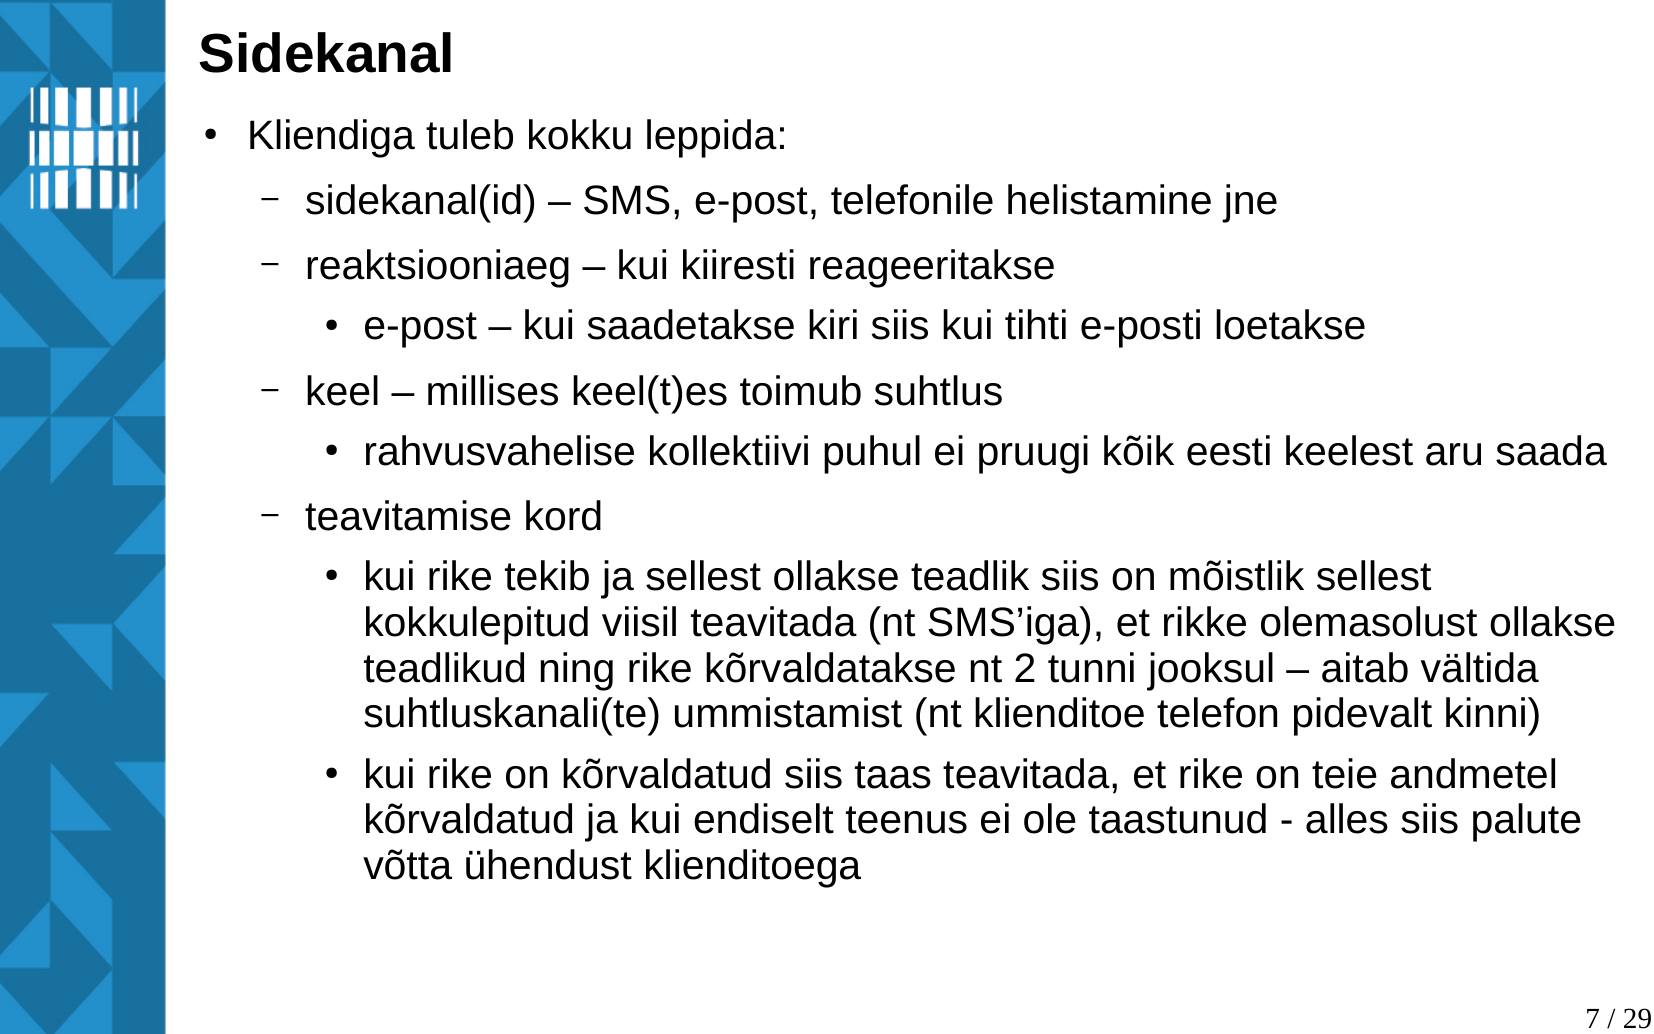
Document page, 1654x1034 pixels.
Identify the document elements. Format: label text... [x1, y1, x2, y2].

list Kliendiga tuleb kokku leppida: sidekanal(id) – SMS, e-post, telefonile helistamine jne reaktsiooniaeg – kui kiiresti reageeritakse e-post – kui saadetakse kiri siis kui tihti e-posti loetakse keel – millises keel(t)es toimub suhtlus rahvusvahelise kollektiivi puhul ei pruugi kõik eesti keelest aru saada teavitamise kord kui rike tekib ja sellest ollakse teadlik siis on mõistlik sellest kokkulepitud viisil teavitada (nt SMS’iga), et rikke olemasolust ollakse teadlikud ning rike kõrvaldatakse nt 2 tunni jooksul – aitab vältida suhtluskanali(te) ummistamist (nt klienditoe telefon pidevalt kinni) kui rike on kõrvaldatud siis taas teavitada, et rike on teie andmetel kõrvaldatud ja kui endiselt teenus ei ole taastunud - alles siis palute võtta ühendust klienditoega [188, 112, 1625, 969]
title Sidekanal [198, 11, 1548, 95]
